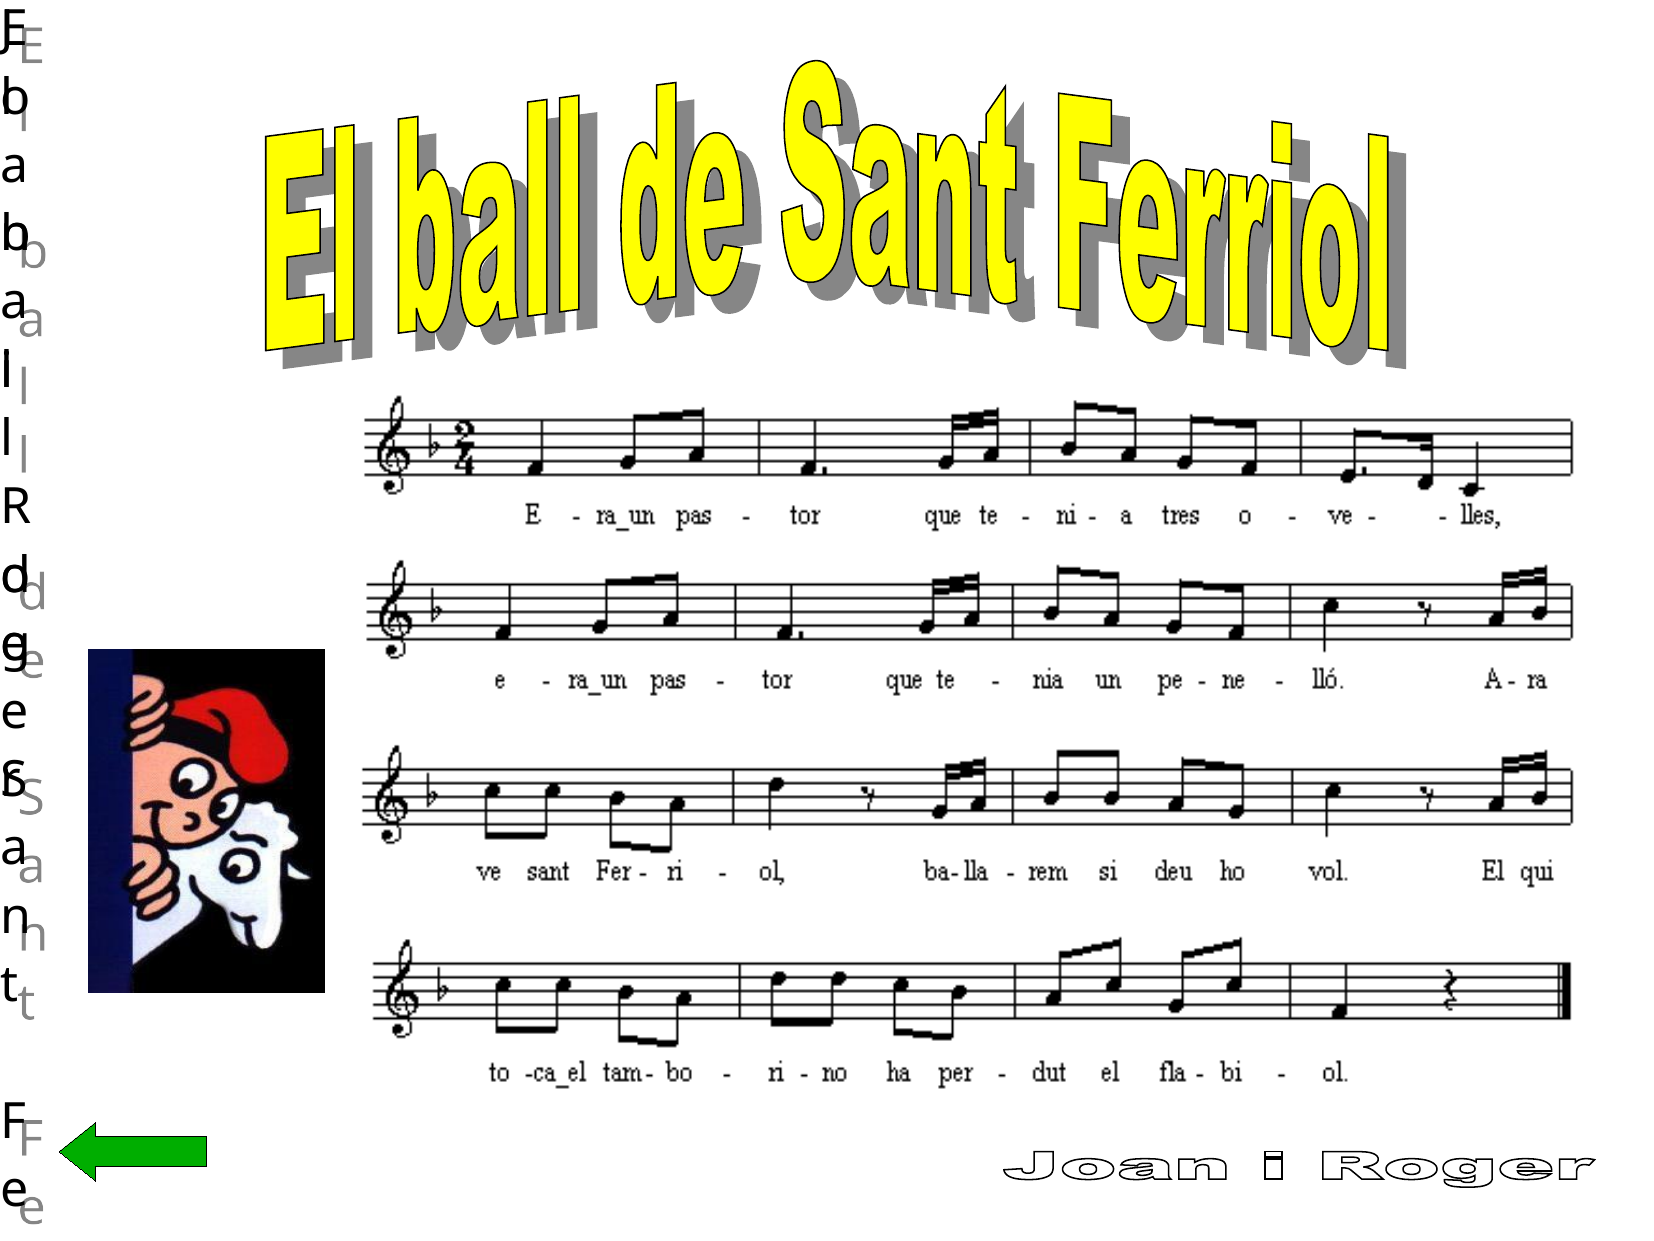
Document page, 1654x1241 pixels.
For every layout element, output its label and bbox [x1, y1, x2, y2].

text_box [1119, 1158, 1171, 1180]
picture [88, 649, 325, 993]
text_box [1265, 1159, 1283, 1180]
picture [335, 383, 1625, 1123]
text_box [781, 60, 1035, 322]
text_box [1322, 1151, 1384, 1180]
text_box [620, 82, 761, 323]
text_box [1058, 93, 1406, 369]
text_box [1003, 1151, 1054, 1180]
text_box [1386, 1158, 1437, 1180]
text_box [1272, 121, 1310, 182]
text_box [265, 124, 372, 369]
text_box [1062, 1158, 1114, 1180]
text_box [398, 95, 597, 351]
text_box [59, 1122, 207, 1182]
text_box [1500, 1158, 1552, 1180]
text_box [1265, 1151, 1283, 1157]
text_box [1443, 1158, 1493, 1188]
text_box [1178, 1158, 1226, 1180]
text_box [1559, 1158, 1595, 1180]
